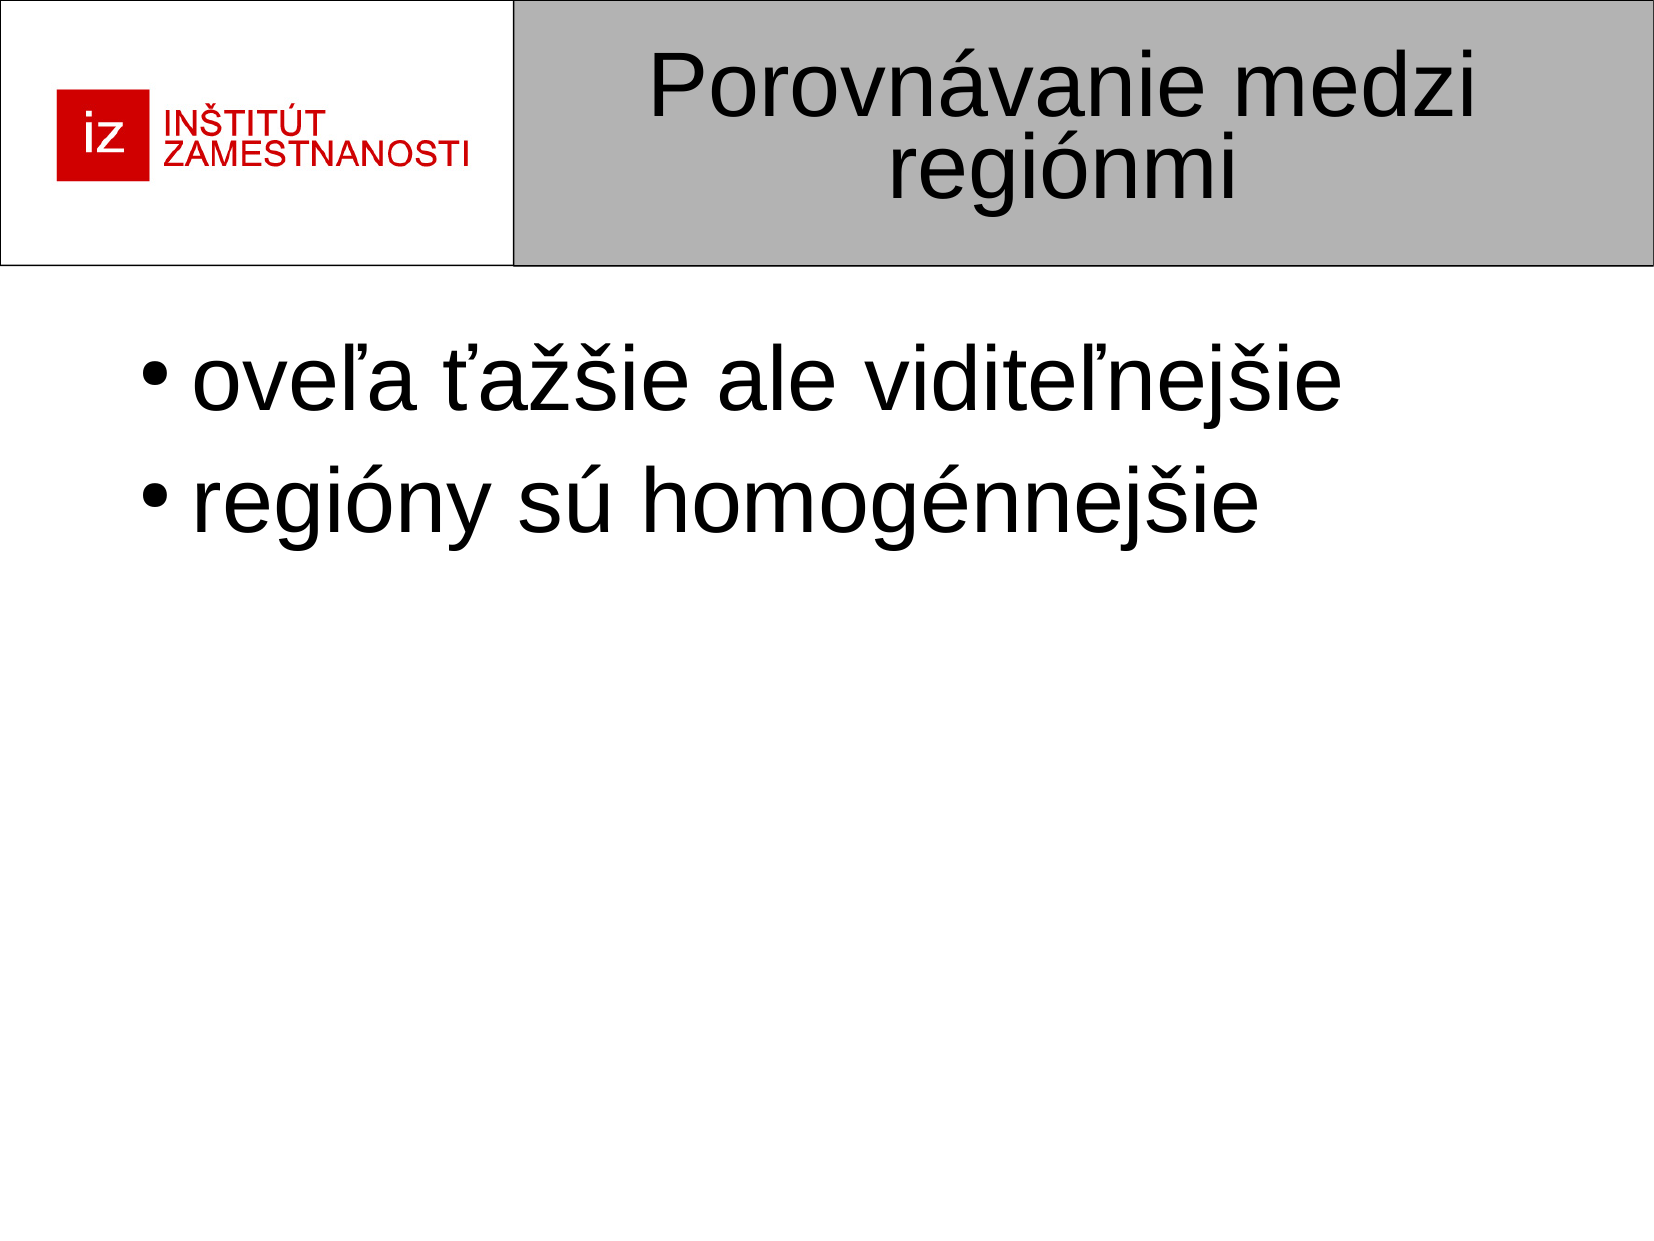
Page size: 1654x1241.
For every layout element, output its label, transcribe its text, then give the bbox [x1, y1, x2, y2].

title Porovnávanie medzi regiónmi [561, 37, 1565, 229]
picture [5, 8, 512, 257]
list oveľa ťažšie ale viditeľnejšie regióny sú homogénnejšie [121, 344, 1533, 1112]
